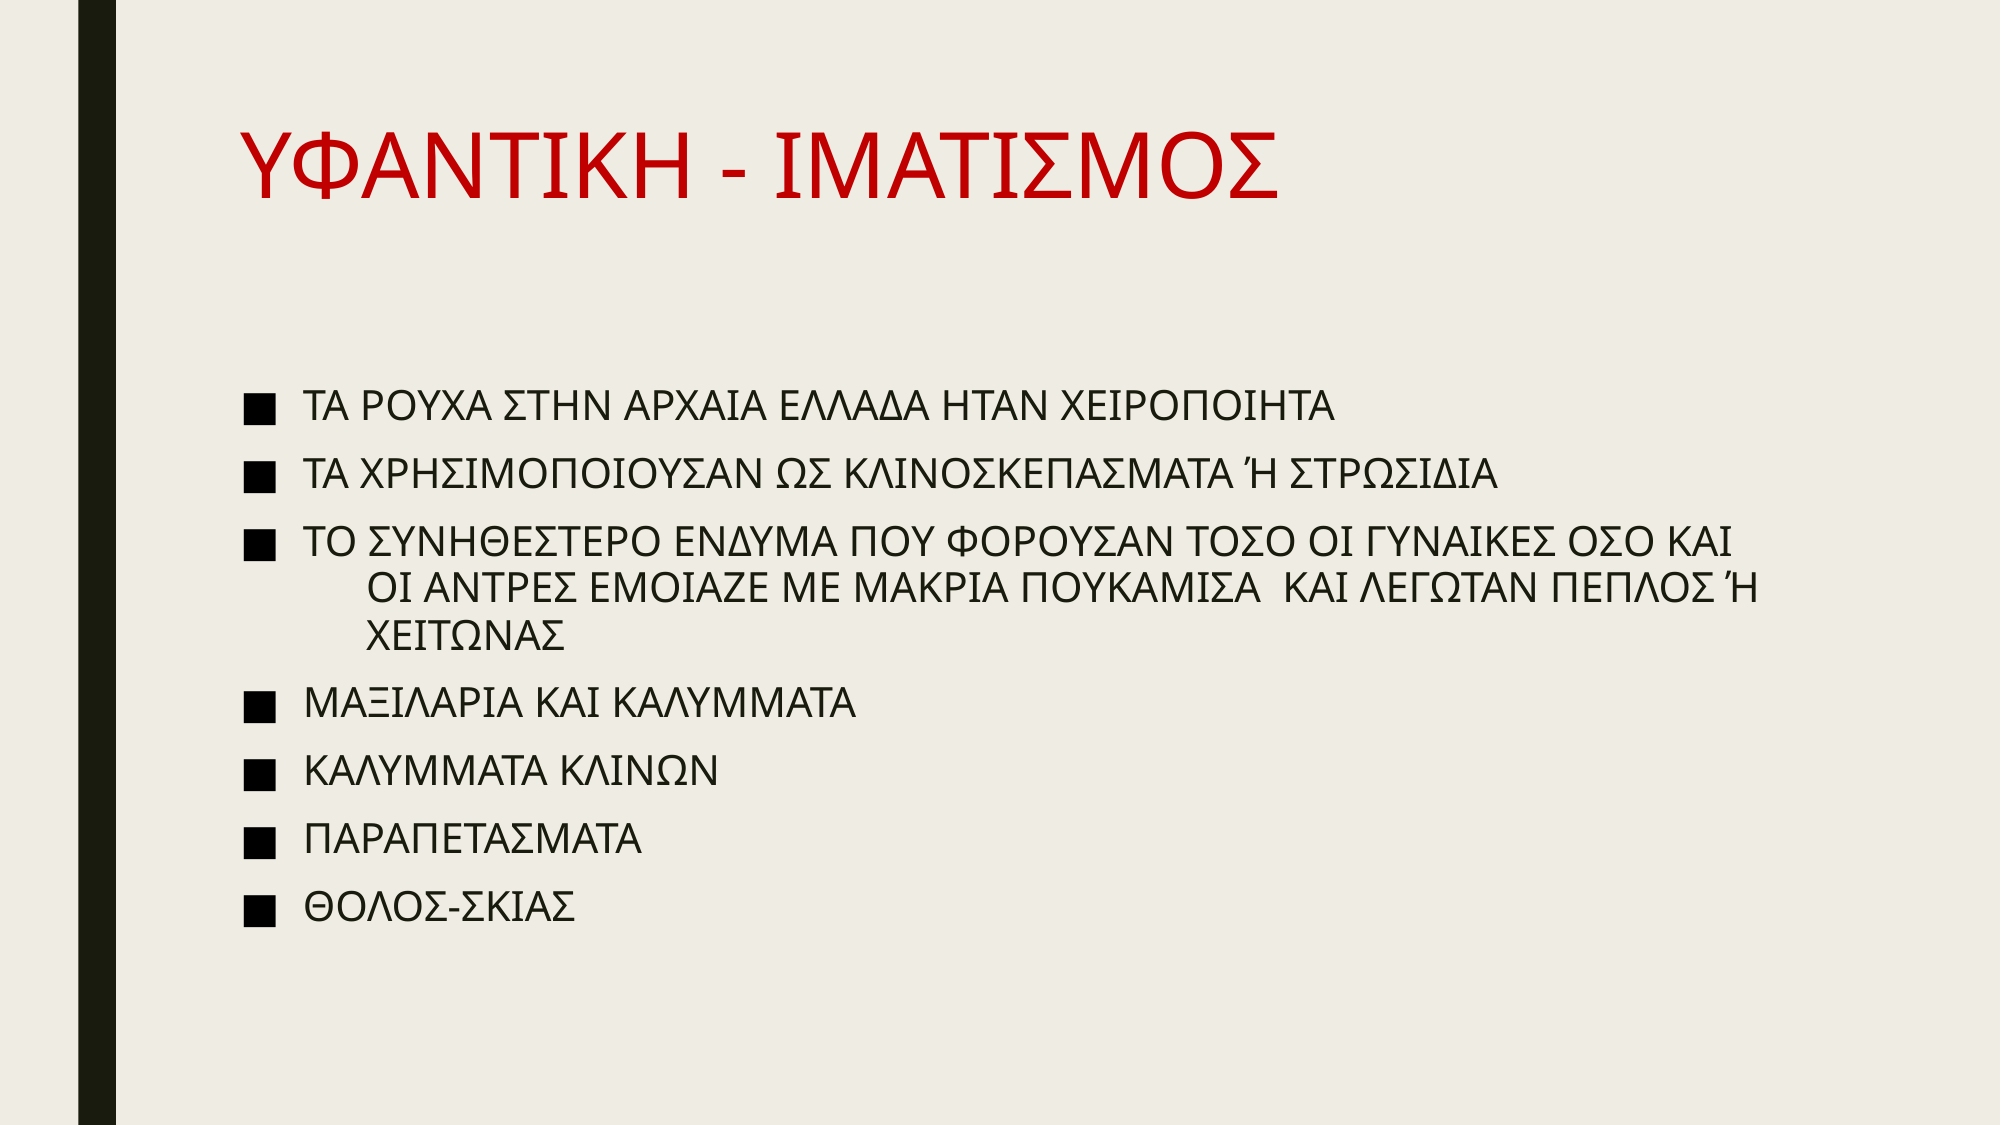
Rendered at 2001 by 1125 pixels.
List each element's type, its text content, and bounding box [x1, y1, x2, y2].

list ΤΑ ΡΟΥΧΑ ΣΤΗΝ ΑΡΧΑΙΑ ΕΛΛΑΔΑ ΗΤΑΝ ΧΕΙΡΟΠΟΙΗΤΑ ΤΑ ΧΡΗΣΙΜΟΠΟΙΟΥΣΑΝ ΩΣ ΚΛΙΝΟΣΚΕΠΑΣΜΑΤΑ Ή ΣΤΡΩΣΙΔΙΑ ΤΟ ΣΥΝΗΘΕΣΤΕΡΟ ΕΝΔΥΜΑ ΠΟΥ ΦΟΡΟΥΣΑΝ ΤΟΣΟ ΟΙ ΓΥΝΑΙΚΕΣ ΟΣΟ ΚΑΙ ΟΙ ΑΝΤΡΕΣ ΕΜΟΙΑΖΕ ΜΕ ΜΑΚΡΙΑ ΠΟΥΚΑΜΙΣΑ ΚΑΙ ΛΕΓΩΤΑΝ ΠΕΠΛΟΣ Ή ΧΕΙΤΩΝΑΣ ΜΑΞΙΛΑΡΙΑ ΚΑΙ ΚΑΛΥΜΜΑΤΑ ΚΑΛΥΜΜΑΤΑ ΚΛΙΝΩΝ ΠΑΡΑΠΕΤΑΣΜΑΤΑ ΘΟΛΟΣ-ΣΚΙΑΣ [225, 375, 1801, 963]
title ΥΦΑΝΤΙΚΗ - ΙΜΑΤΙΣΜΟΣ [225, 112, 1410, 263]
